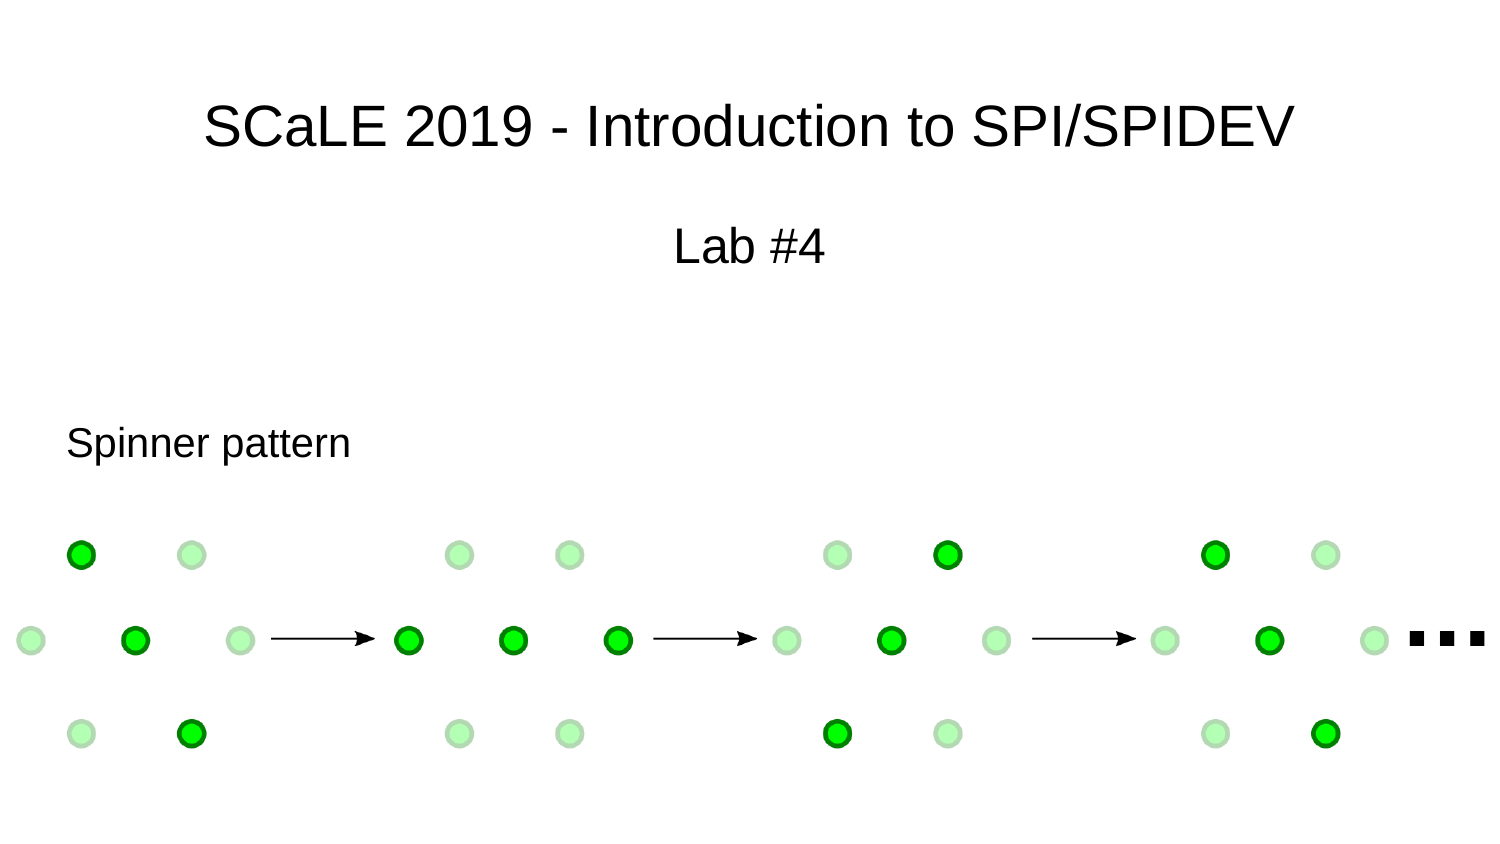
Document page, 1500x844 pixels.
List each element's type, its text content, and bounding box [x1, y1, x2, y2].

list Lab #4 Spinner pattern [51, 189, 1449, 524]
picture [0, 524, 1500, 764]
title SCaLE 2019 - Introduction to SPI/SPIDEV [51, 72, 1449, 167]
